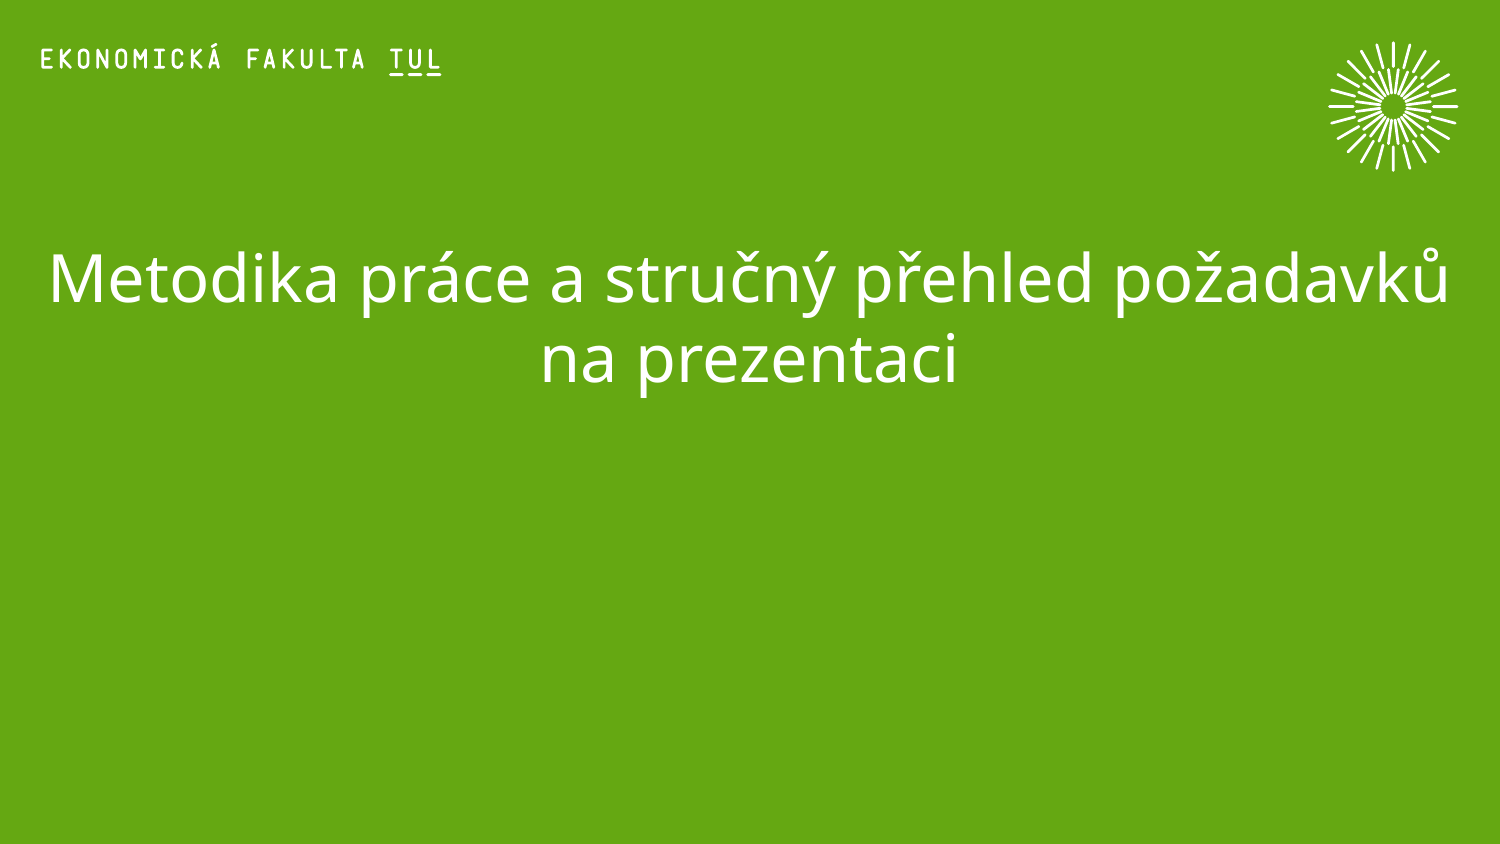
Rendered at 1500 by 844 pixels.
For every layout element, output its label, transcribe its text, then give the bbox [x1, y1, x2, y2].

title Metodika práce a stručný přehled požadavků na prezentaci [0, 236, 1500, 502]
